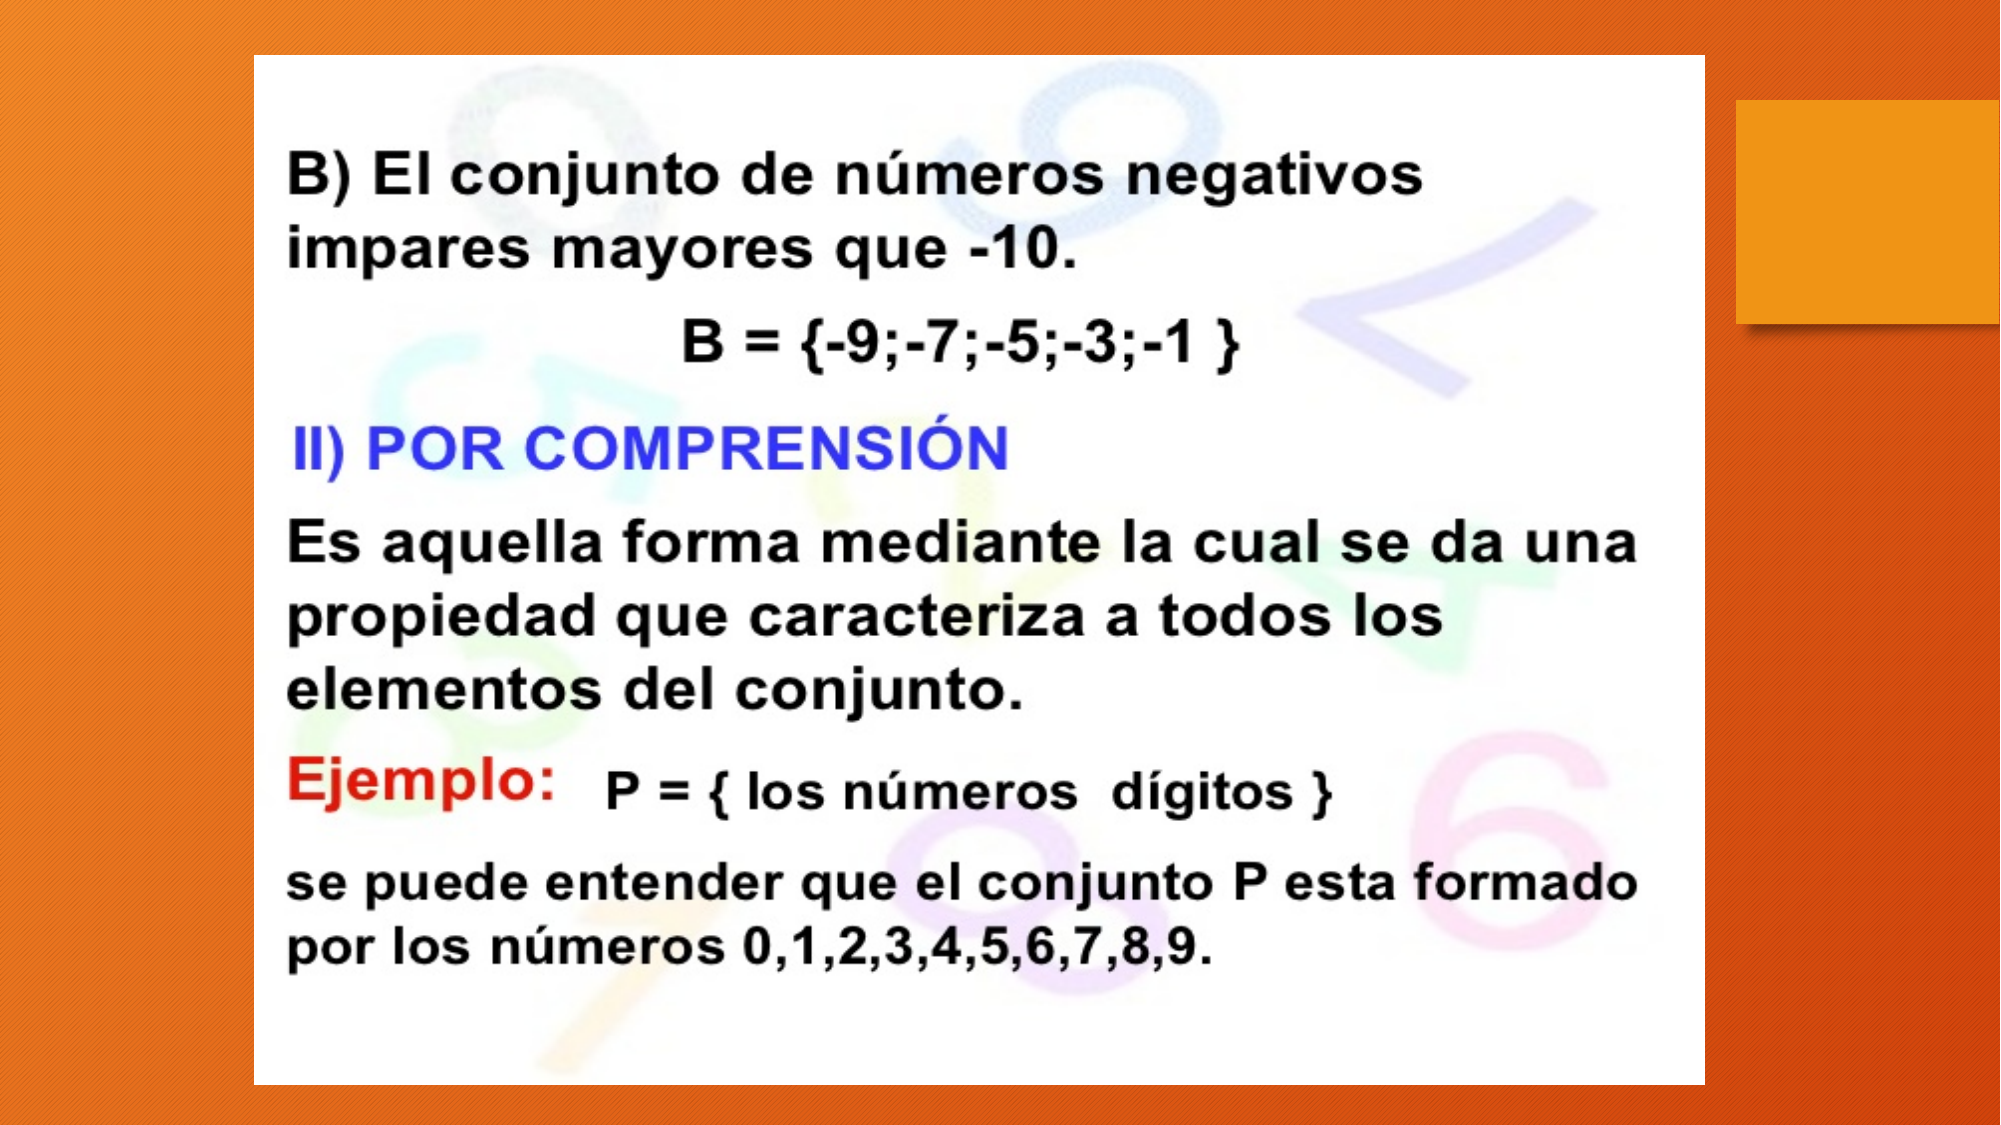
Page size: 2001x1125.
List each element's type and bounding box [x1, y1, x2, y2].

picture [254, 55, 1705, 1085]
